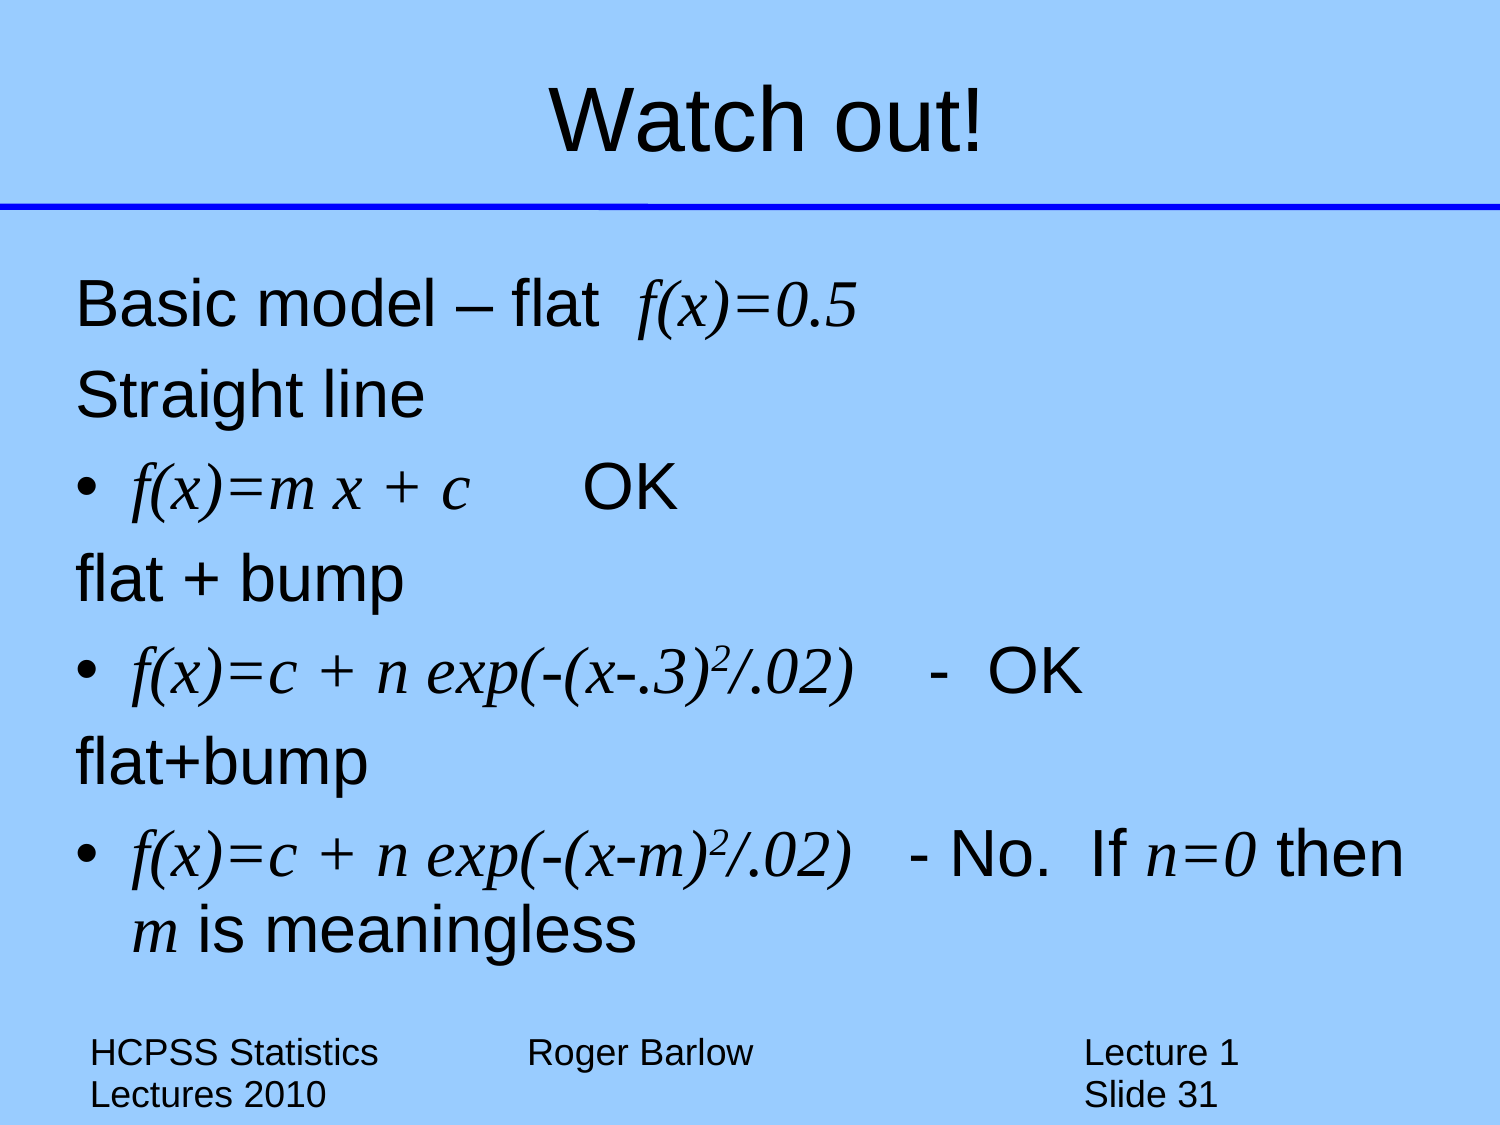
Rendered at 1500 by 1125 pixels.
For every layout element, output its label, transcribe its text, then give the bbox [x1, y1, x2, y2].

title Watch out! [118, 63, 1418, 173]
list Basic model – flat f(x)=0.5 Straight line f(x)=m x + c OK flat + bump f(x)=c + n exp(-(x-.3)2/.02) - OK flat+bump f(x)=c + n exp(-(x-m)2/.02) - No. If n=0 then m is meaningless [75, 262, 1426, 991]
